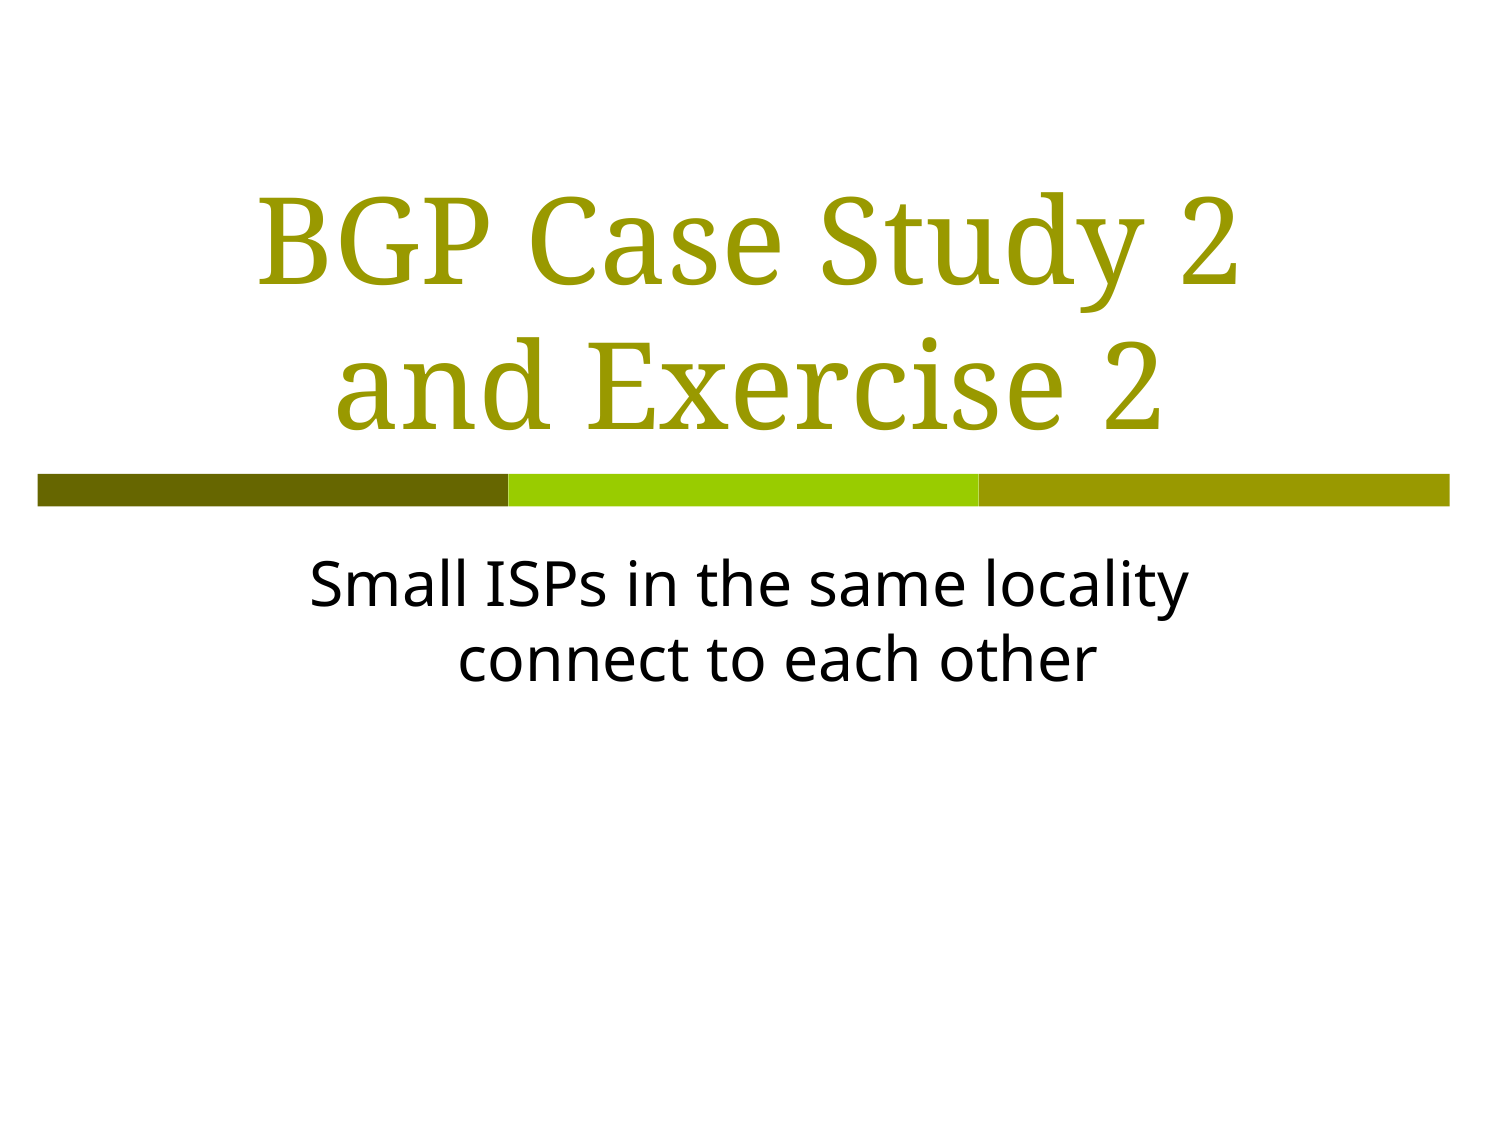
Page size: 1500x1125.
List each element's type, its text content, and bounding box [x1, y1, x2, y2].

subtitle Small ISPs in the same locality connect to each other [225, 536, 1276, 899]
title BGP Case Study 2 and Exercise 2 [112, 112, 1388, 462]
